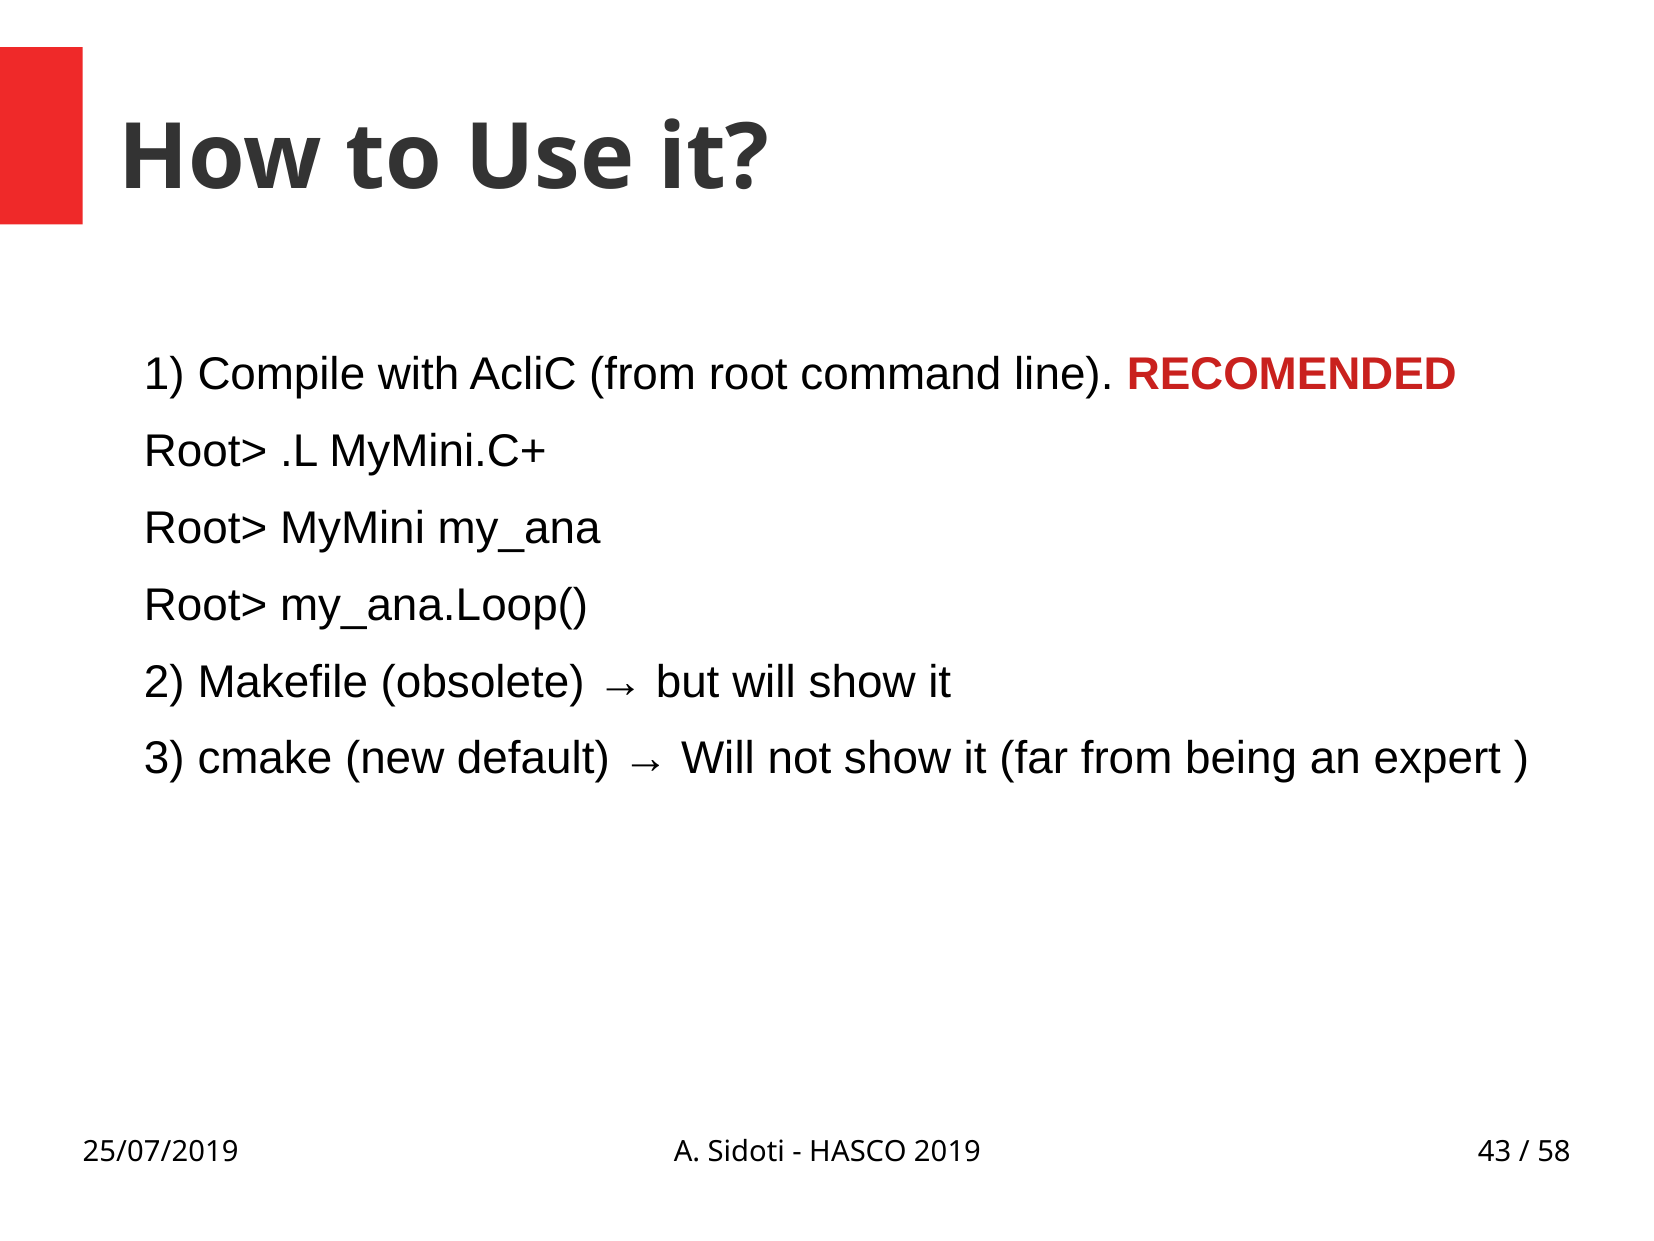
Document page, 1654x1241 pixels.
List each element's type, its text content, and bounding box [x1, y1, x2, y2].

title How to Use it? [118, 49, 1571, 257]
text_box 1) Compile with AcliC (from root command line). RECOMENDED Root> .L MyMini.C+ Root> MyMini my_ana Root> my_ana.Loop() 2) Makefile (obsolete) → but will show it 3) cmake (new default) → Will not show it (far from being an expert ) [129, 315, 1546, 792]
